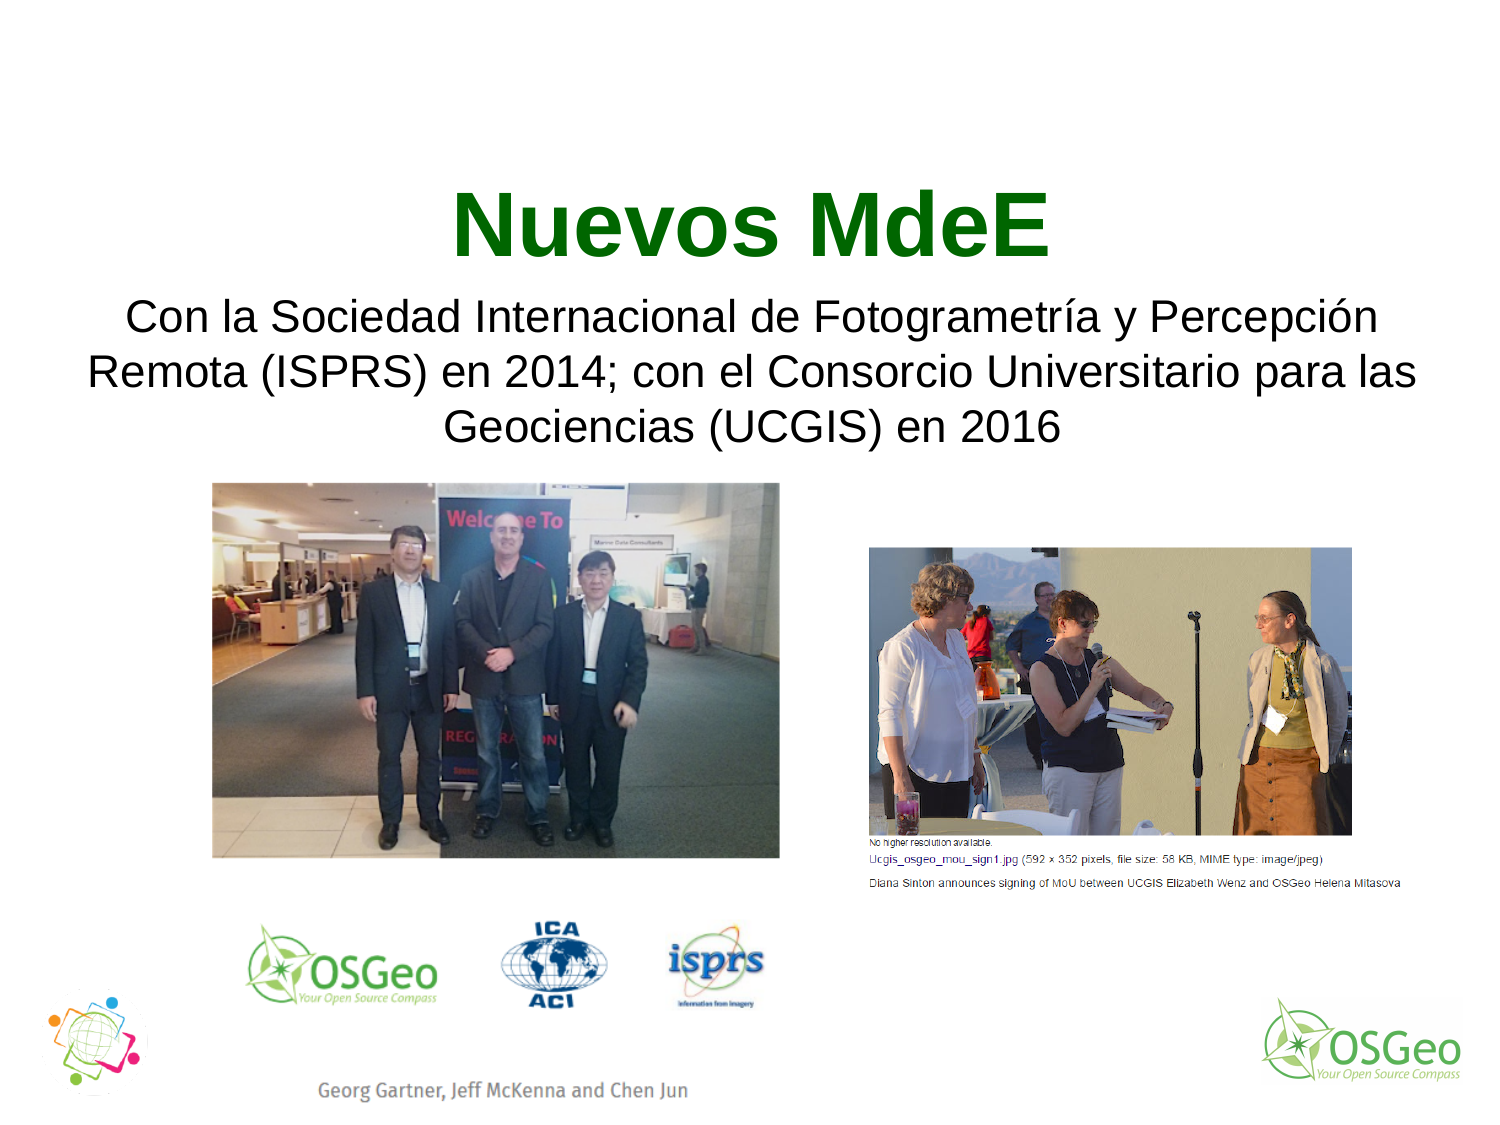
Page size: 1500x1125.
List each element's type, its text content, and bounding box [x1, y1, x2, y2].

picture [40, 987, 148, 1096]
picture [1261, 997, 1463, 1085]
picture [200, 472, 792, 1111]
title Nuevos MdeE [76, 137, 1427, 278]
list Con la Sociedad Internacional de Fotogrametría y Percepción Remota (ISPRS) en 2014; con el Consorcio Universitario para las Geociencias (UCGIS) en 2016 [59, 278, 1447, 460]
picture [862, 543, 1405, 898]
